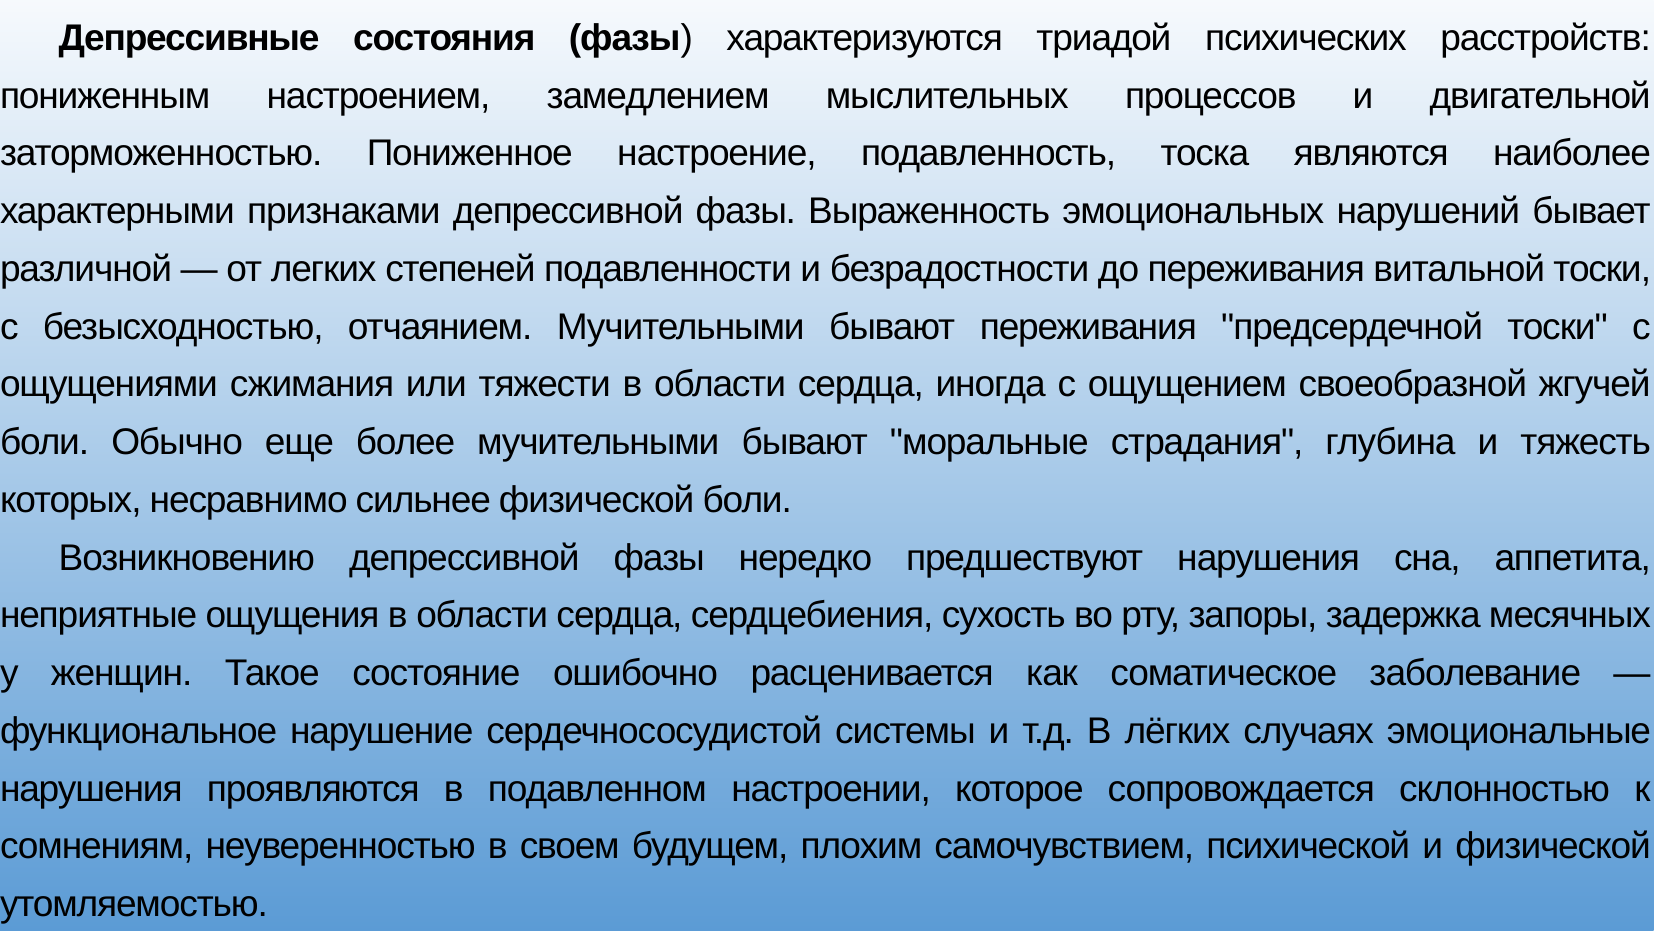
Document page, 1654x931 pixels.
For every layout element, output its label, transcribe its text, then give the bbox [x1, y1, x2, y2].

list Депрессивные состояния (фазы) характеризуются триадой психических расстройств: пониженным настроением, замедлением мыслительных процессов и двигательной заторможенностью. Пониженное настроение, подавленность, тоска являются наиболее характерными признаками депрессивной фазы. Выраженность эмоциональных нарушений бывает различной — от легких степеней подавленности и безрадостности до переживания витальной тоски, с безысходностью, отчаянием. Мучительными бывают переживания "предсердечной тоски" с ощущениями сжимания или тяжести в области сердца, иногда с ощущением своеобразной жгучей боли. Обычно еще более мучительными бывают "моральные страдания", глубина и тяжесть которых, не­сравнимо сильнее физической боли. Возникновению депрессивной фазы нередко предшествуют нарушения сна, аппетита, неприятные ощущения в области сердца, сердцебиения, сухость во рту, запоры, задержка месячных у женщин. Такое состояние ошибочно расценивается как соматическое заболевание — функциональное нарушение сердечно­сосудистой системы и т.д. В лёгких случаях эмоциональные нарушения проявляются в подавленном настроении, которое сопровождается склонностью к сомнениям, неуверенностью в своем будущем, плохим самочувствием, психической и физической утомляемостью. [0, 0, 1651, 931]
